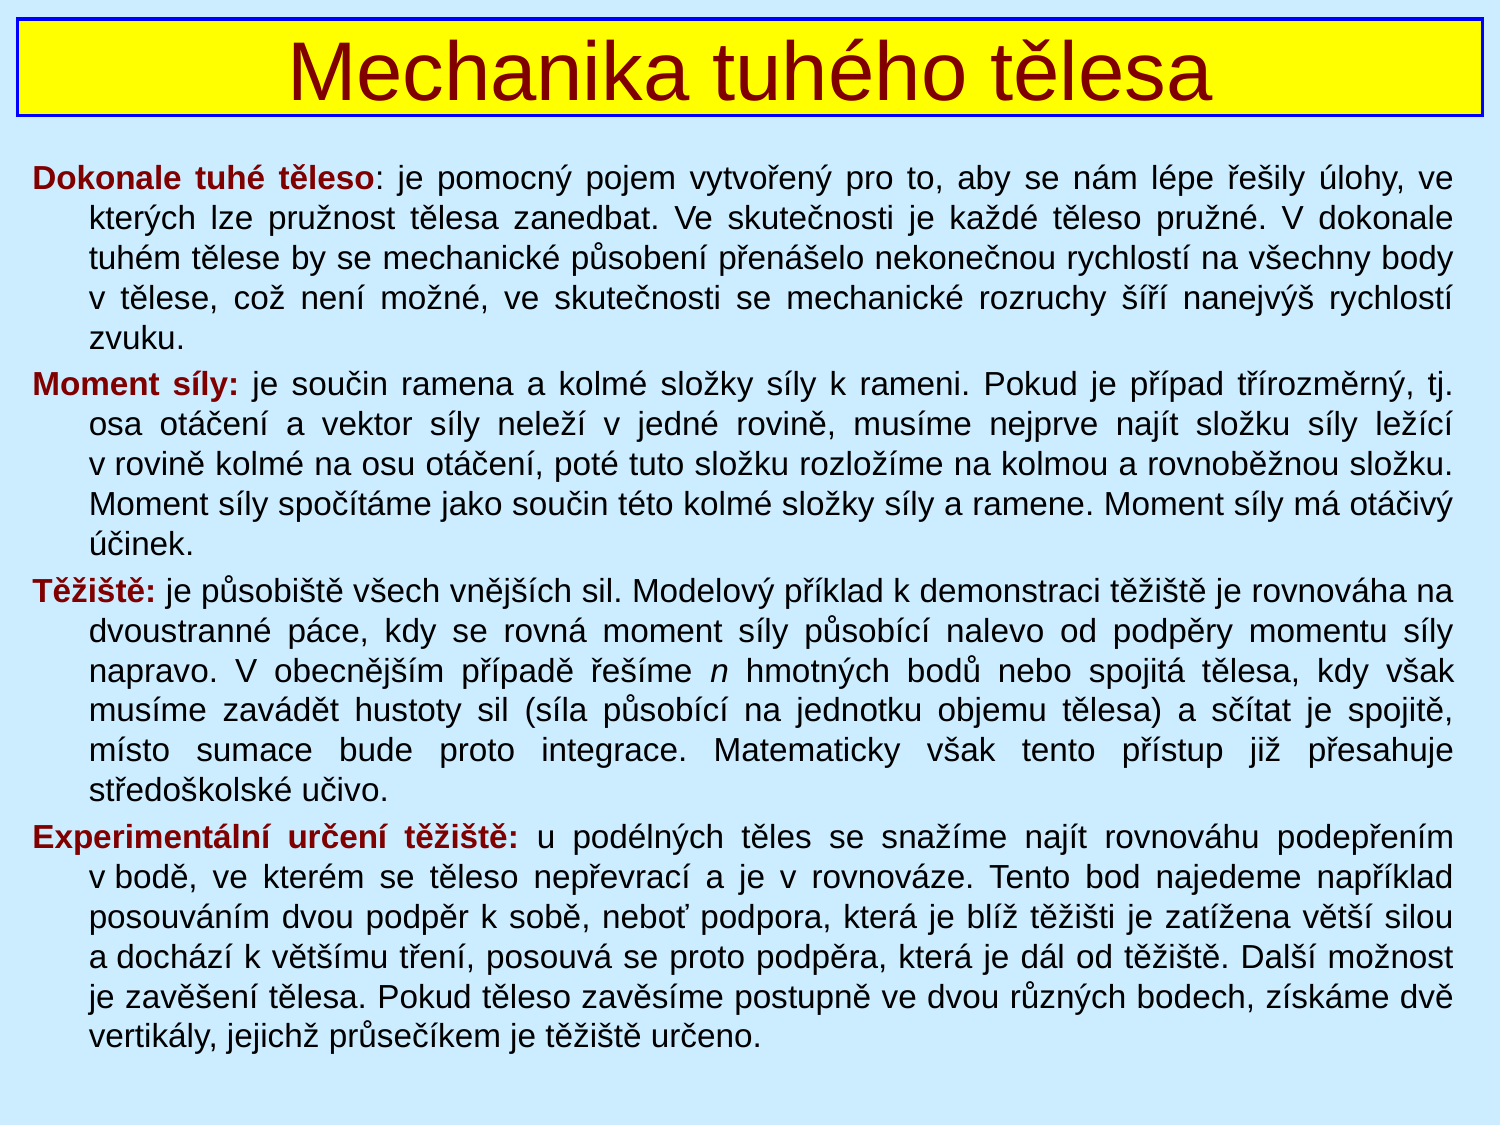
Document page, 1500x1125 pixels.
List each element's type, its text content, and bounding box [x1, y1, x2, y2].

text_box Dokonale tuhé těleso: je pomocný pojem vytvořený pro to, aby se nám lépe řešily úlohy, ve kterých lze pružnost tělesa zanedbat. Ve skutečnosti je každé těleso pružné. V dokonale tuhém tělese by se mechanické působení přenášelo nekonečnou rychlostí na všechny body v tělese, což není možné, ve skutečnosti se mechanické rozruchy šíří nanejvýš rychlostí zvuku. Moment síly: je součin ramena a kolmé složky síly k rameni. Pokud je případ třírozměrný, tj. osa otáčení a vektor síly neleží v jedné rovině, musíme nejprve najít složku síly ležící v rovině kolmé na osu otáčení, poté tuto složku rozložíme na kolmou a rovnoběžnou složku. Moment síly spočítáme jako součin této kolmé složky síly a ramene. Moment síly má otáčivý účinek. Těžiště: je působiště všech vnějších sil. Modelový příklad k demonstraci těžiště je rovnováha na dvoustranné páce, kdy se rovná moment síly působící nalevo od podpěry momentu síly napravo. V obecnějším případě řešíme n hmotných bodů nebo spojitá tělesa, kdy však musíme zavádět hustoty sil (síla působící na jednotku objemu tělesa) a sčítat je spojitě, místo sumace bude proto integrace. Matematicky však tento přístup již přesahuje středoškolské učivo. Experimentální určení těžiště: u podélných těles se snažíme najít rovnováhu podepřením v bodě, ve kterém se těleso nepřevrací a je v rovnováze. Tento bod najedeme například posouváním dvou podpěr k sobě, neboť podpora, která je blíž těžišti je zatížena větší silou a dochází k většímu tření, posouvá se proto podpěra, která je dál od těžiště. Další možnost je zavěšení tělesa. Pokud těleso zavěsíme postupně ve dvou různých bodech, získáme dvě vertikály, jejichž průsečíkem je těžiště určeno. [17, 148, 1471, 1007]
text_box Mechanika tuhého tělesa [17, 18, 1483, 116]
